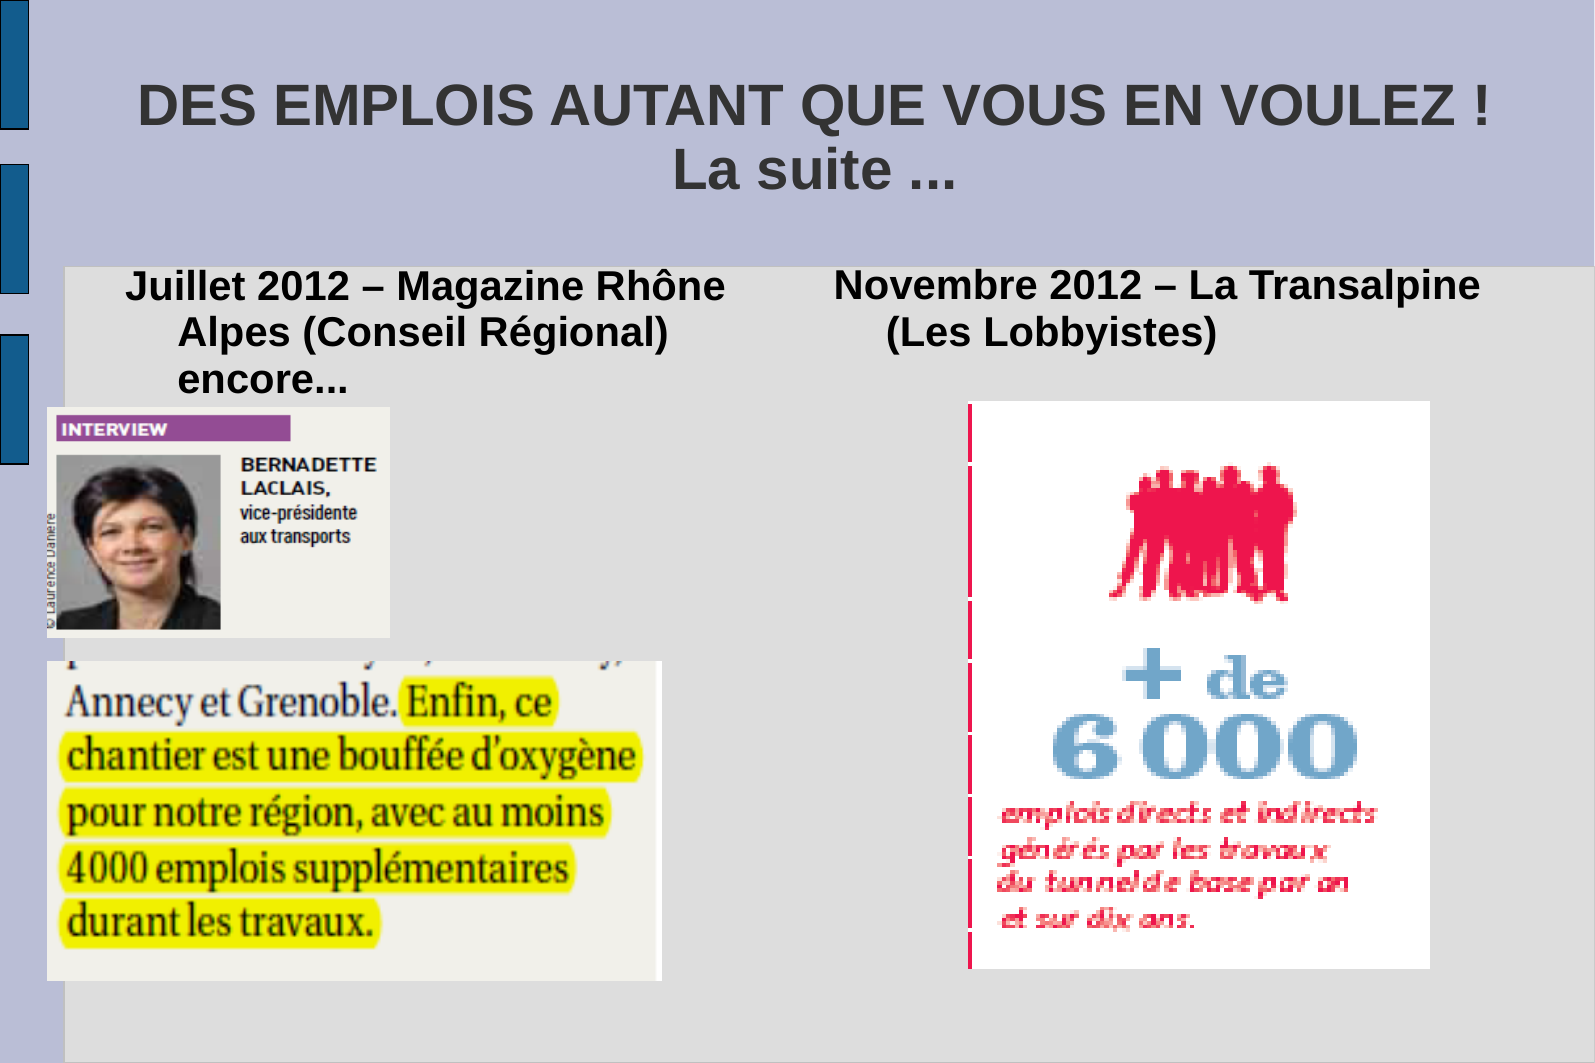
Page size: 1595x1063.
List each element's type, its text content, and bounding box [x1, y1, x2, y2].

picture [47, 407, 390, 638]
title DES EMPLOIS AUTANT QUE VOUS EN VOULEZ ! La suite ... [118, 47, 1512, 225]
picture [47, 661, 662, 981]
text_box Novembre 2012 – La Transalpine (Les Lobbyistes) [815, 259, 1536, 1016]
list Juillet 2012 – Magazine Rhône Alpes (Conseil Régional) encore... [35, 259, 733, 1004]
picture [968, 401, 1430, 969]
